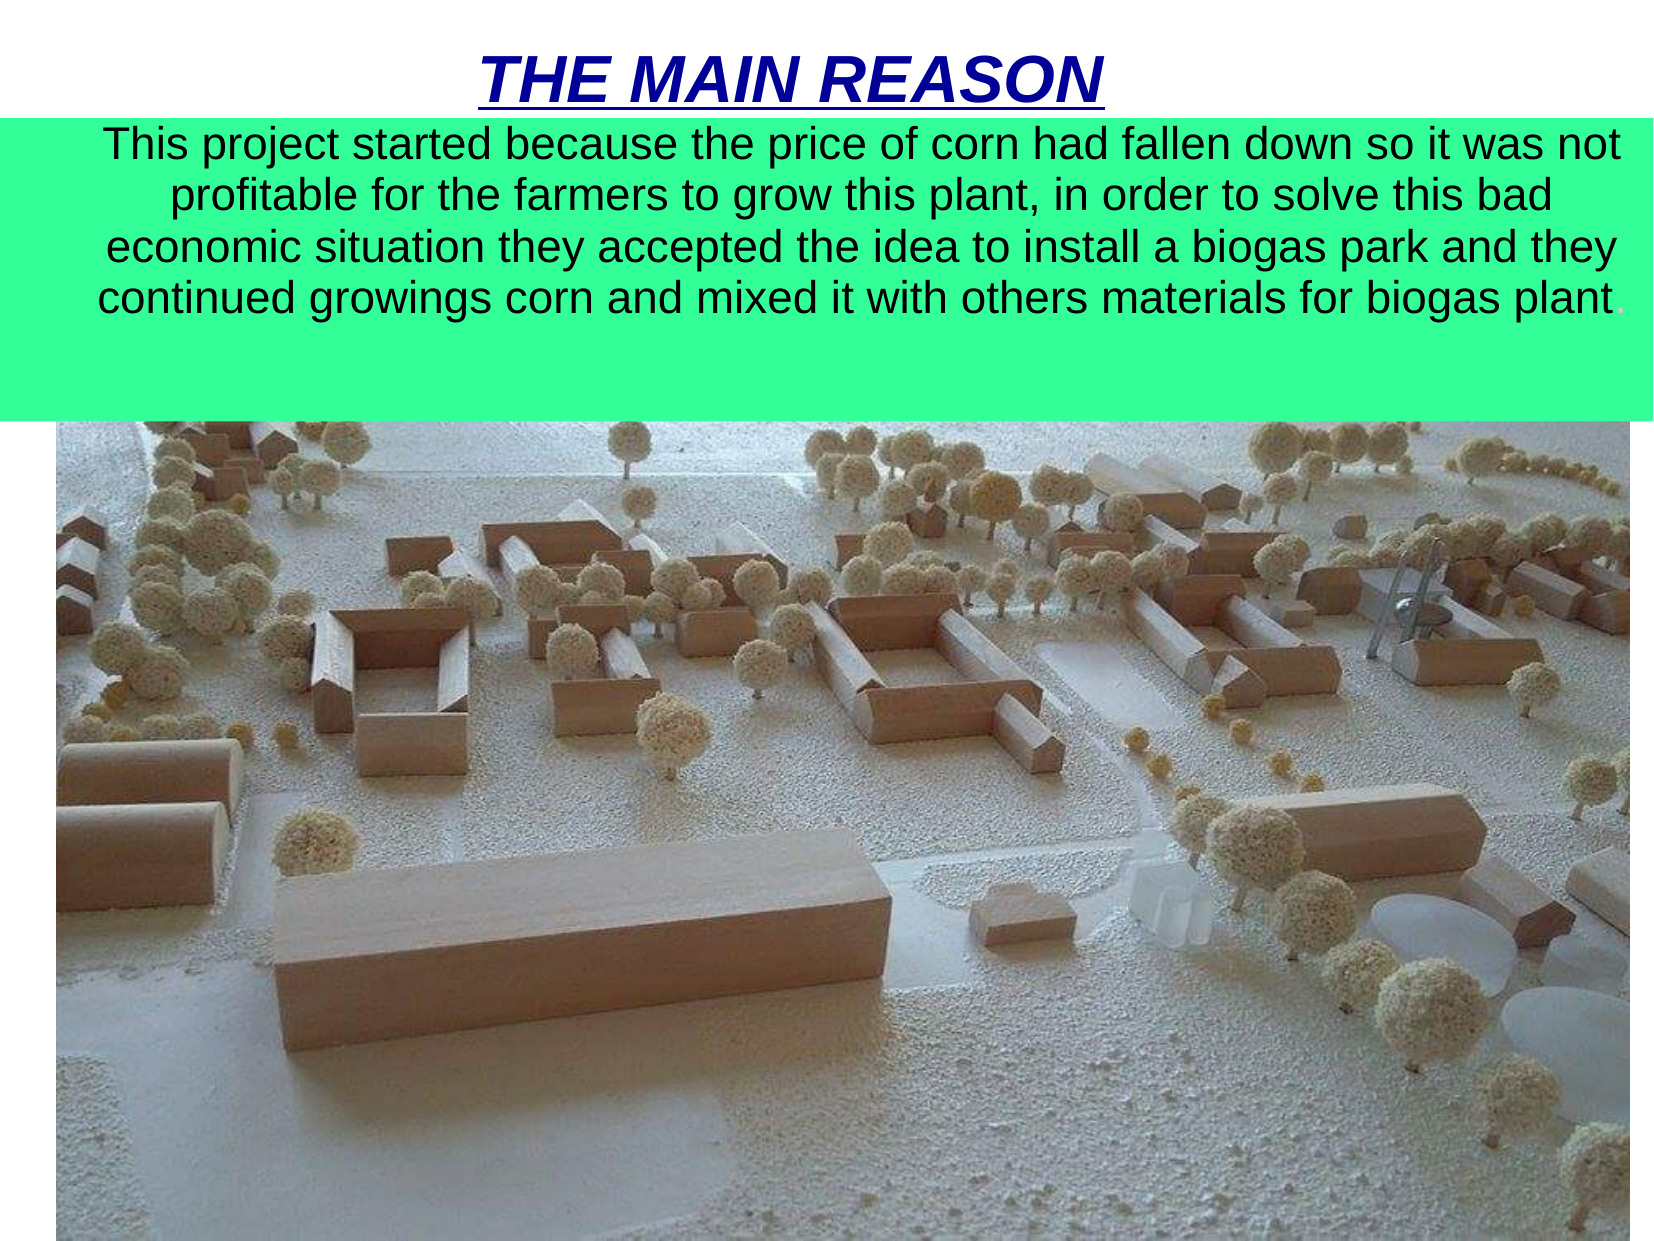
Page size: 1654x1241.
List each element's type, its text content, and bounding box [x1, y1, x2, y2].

picture [56, 422, 1630, 1241]
title THE MAIN REASON [47, 0, 1536, 118]
text_box This project started because the price of corn had fallen down so it was not profitable for the farmers to grow this plant, in order to solve this bad economic situation they accepted the idea to install a biogas park and they continued growings corn and mixed it with others materials for biogas plant. [0, 118, 1654, 422]
